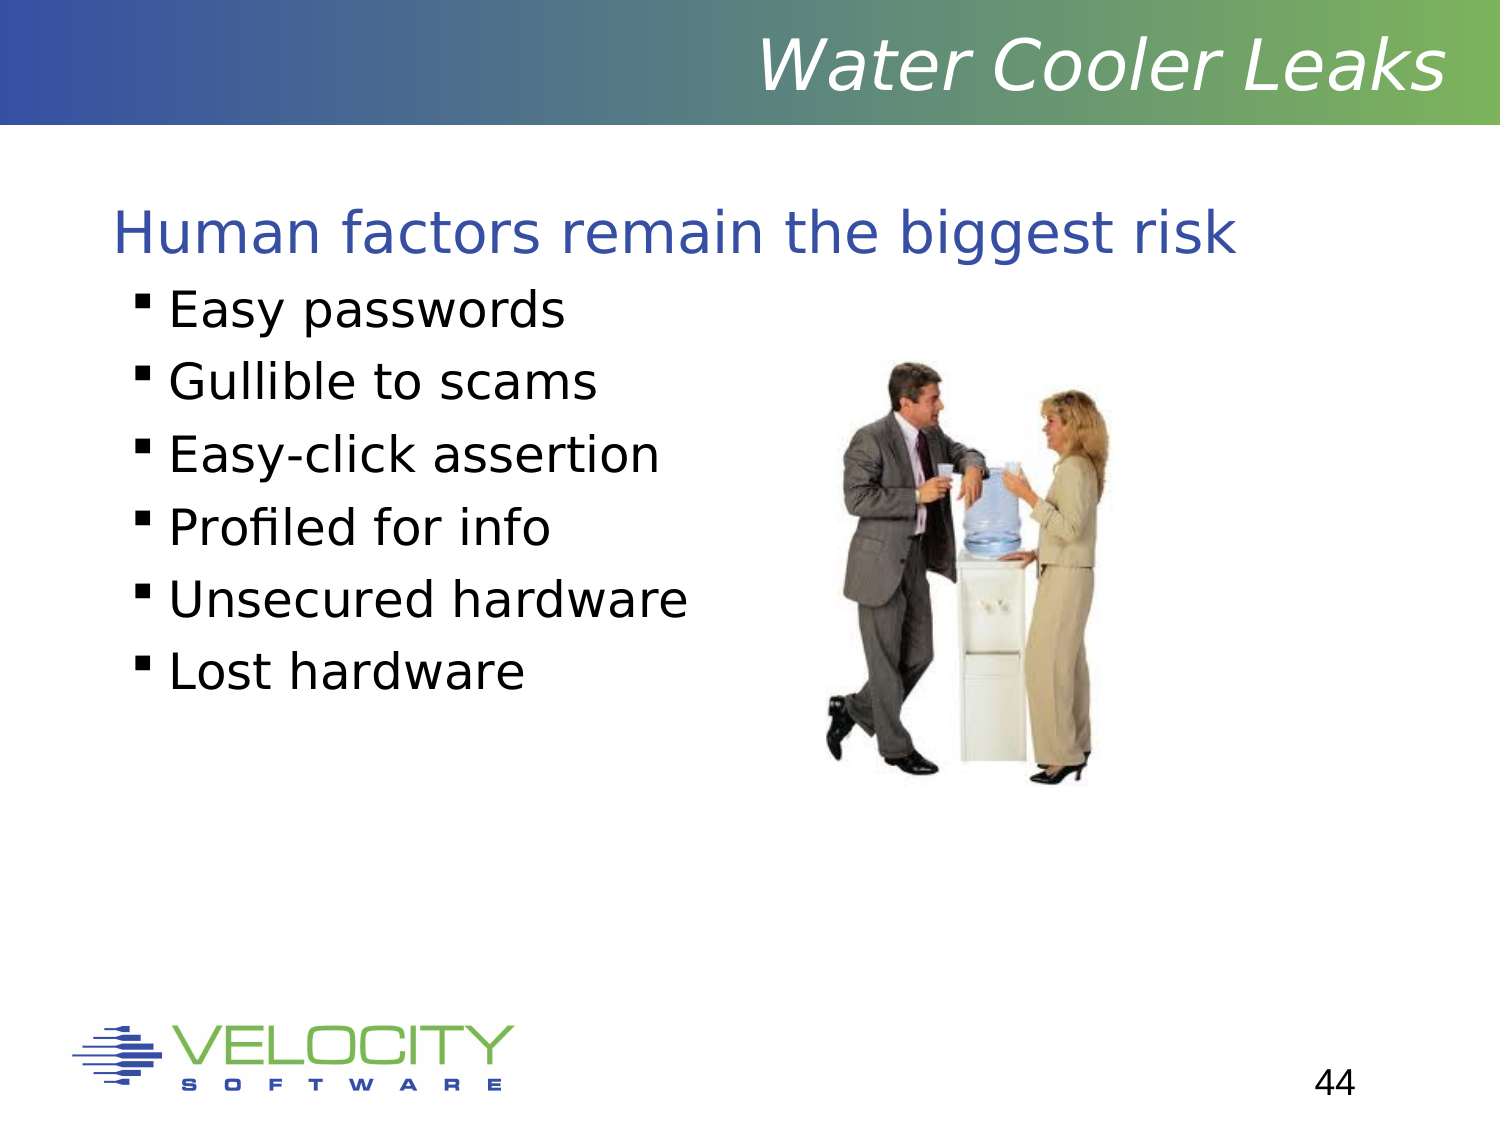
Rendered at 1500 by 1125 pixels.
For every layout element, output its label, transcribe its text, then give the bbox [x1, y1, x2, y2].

picture [50, 1021, 538, 1094]
title Water Cooler Leaks [62, 12, 1463, 113]
list Human factors remain the biggest risk Easy passwords Gullible to scams Easy-click assertion Profiled for info Unsecured hardware Lost hardware [70, 187, 1438, 988]
picture [825, 360, 1113, 788]
